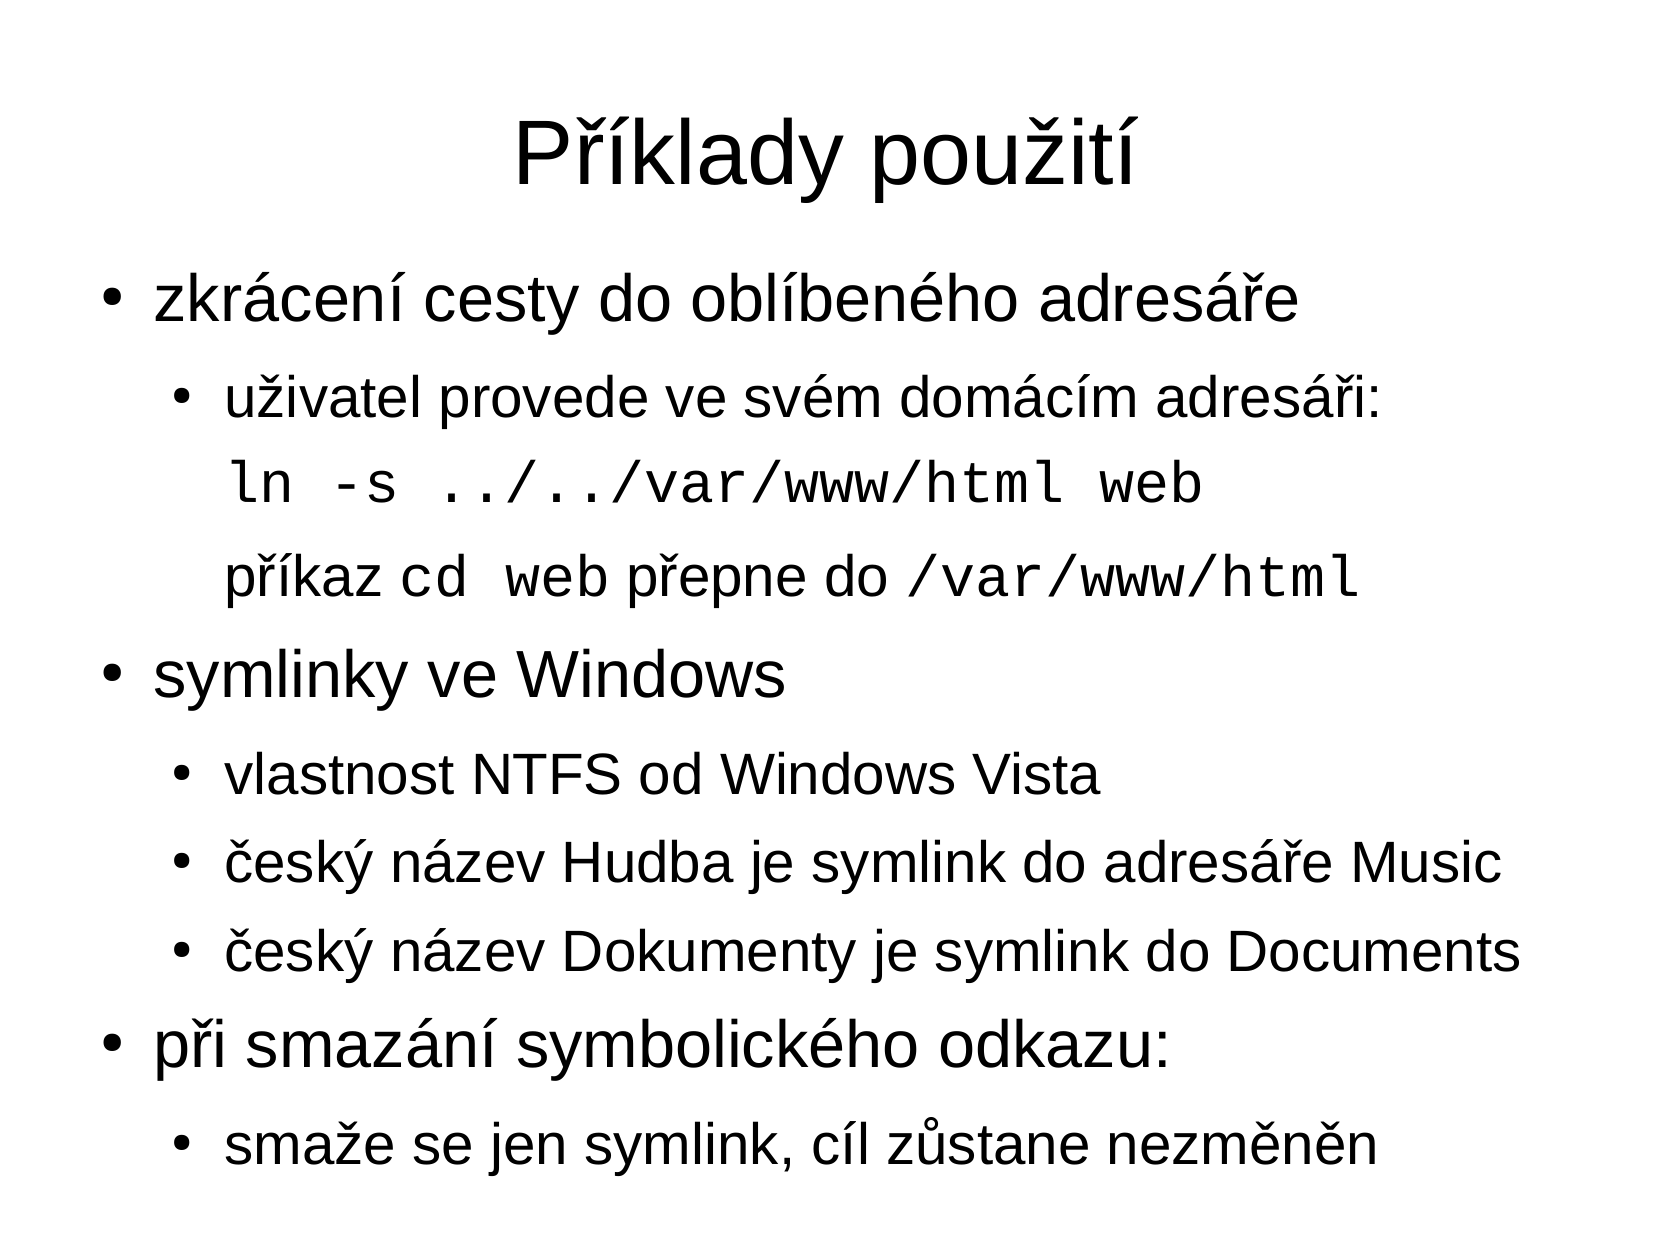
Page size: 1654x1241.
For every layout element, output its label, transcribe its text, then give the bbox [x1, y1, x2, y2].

list zkrácení cesty do oblíbeného adresáře uživatel provede ve svém domácím adresáři: ln -s ../../var/www/html web příkaz cd web přepne do /var/www/html symlinky ve Windows vlastnost NTFS od Windows Vista český název Hudba je symlink do adresáře Music český název Dokumenty je symlink do Documents při smazání symbolického odkazu: smaže se jen symlink, cíl zůstane nezměněn [82, 260, 1571, 1177]
title Příklady použití [82, 49, 1571, 257]
